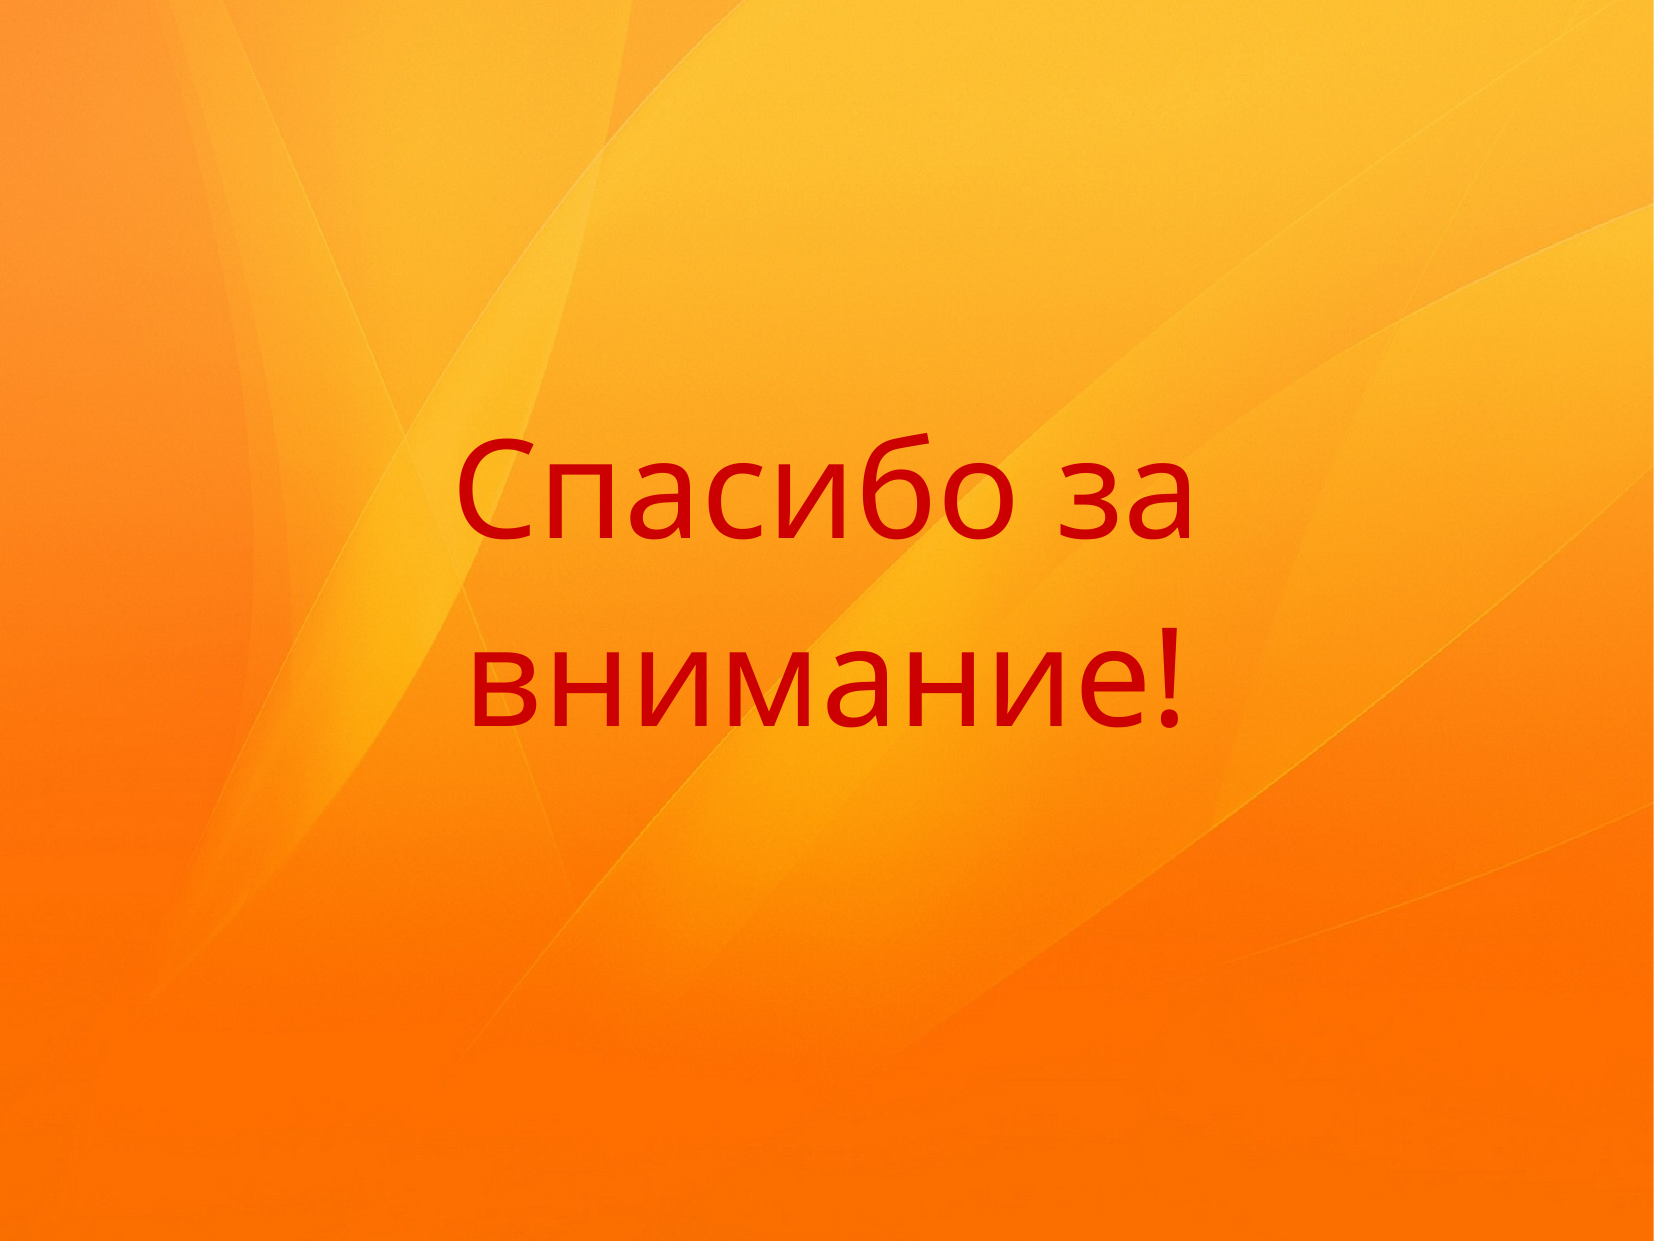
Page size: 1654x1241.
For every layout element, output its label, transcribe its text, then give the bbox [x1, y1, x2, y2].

subtitle Спасибо за внимание! [82, 49, 1571, 1109]
picture [0, 0, 1654, 1241]
